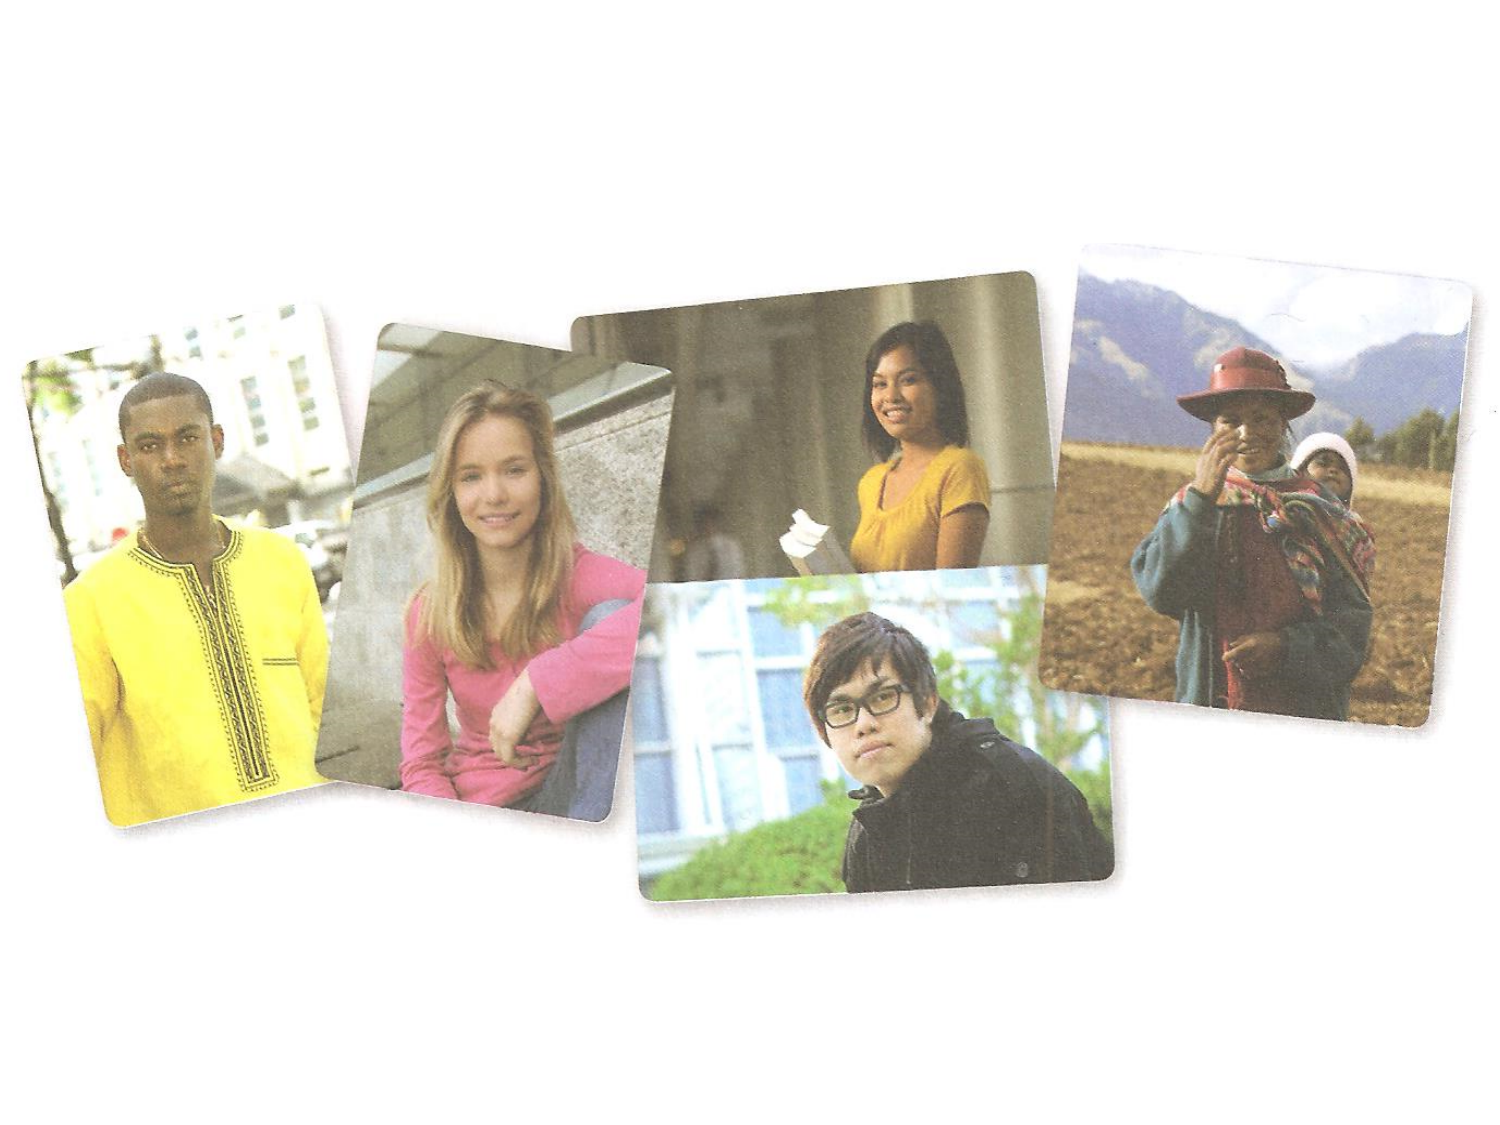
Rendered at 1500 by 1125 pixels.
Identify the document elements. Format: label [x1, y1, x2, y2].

picture [2, 243, 1500, 925]
